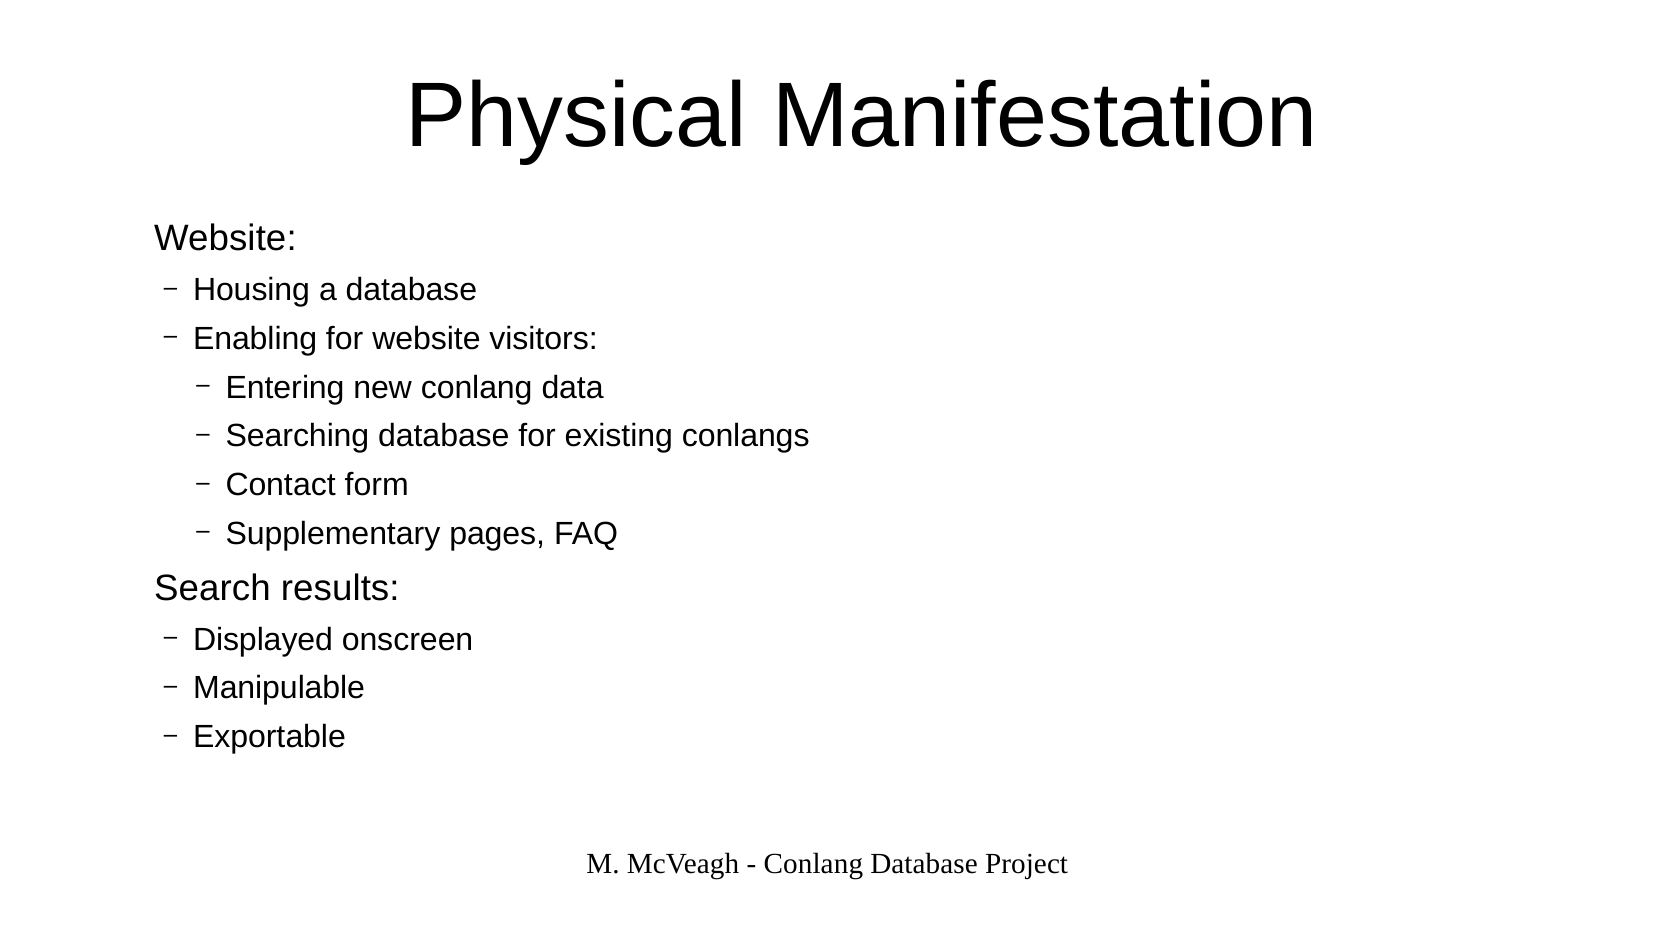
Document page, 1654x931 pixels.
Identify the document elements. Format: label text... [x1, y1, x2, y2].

list Website: Housing a database Enabling for website visitors: Entering new conlang data Searching database for existing conlangs Contact form Supplementary pages, FAQ Search results: Displayed onscreen Manipulable Exportable [82, 217, 1571, 758]
title Physical Manifestation [82, 37, 1571, 193]
